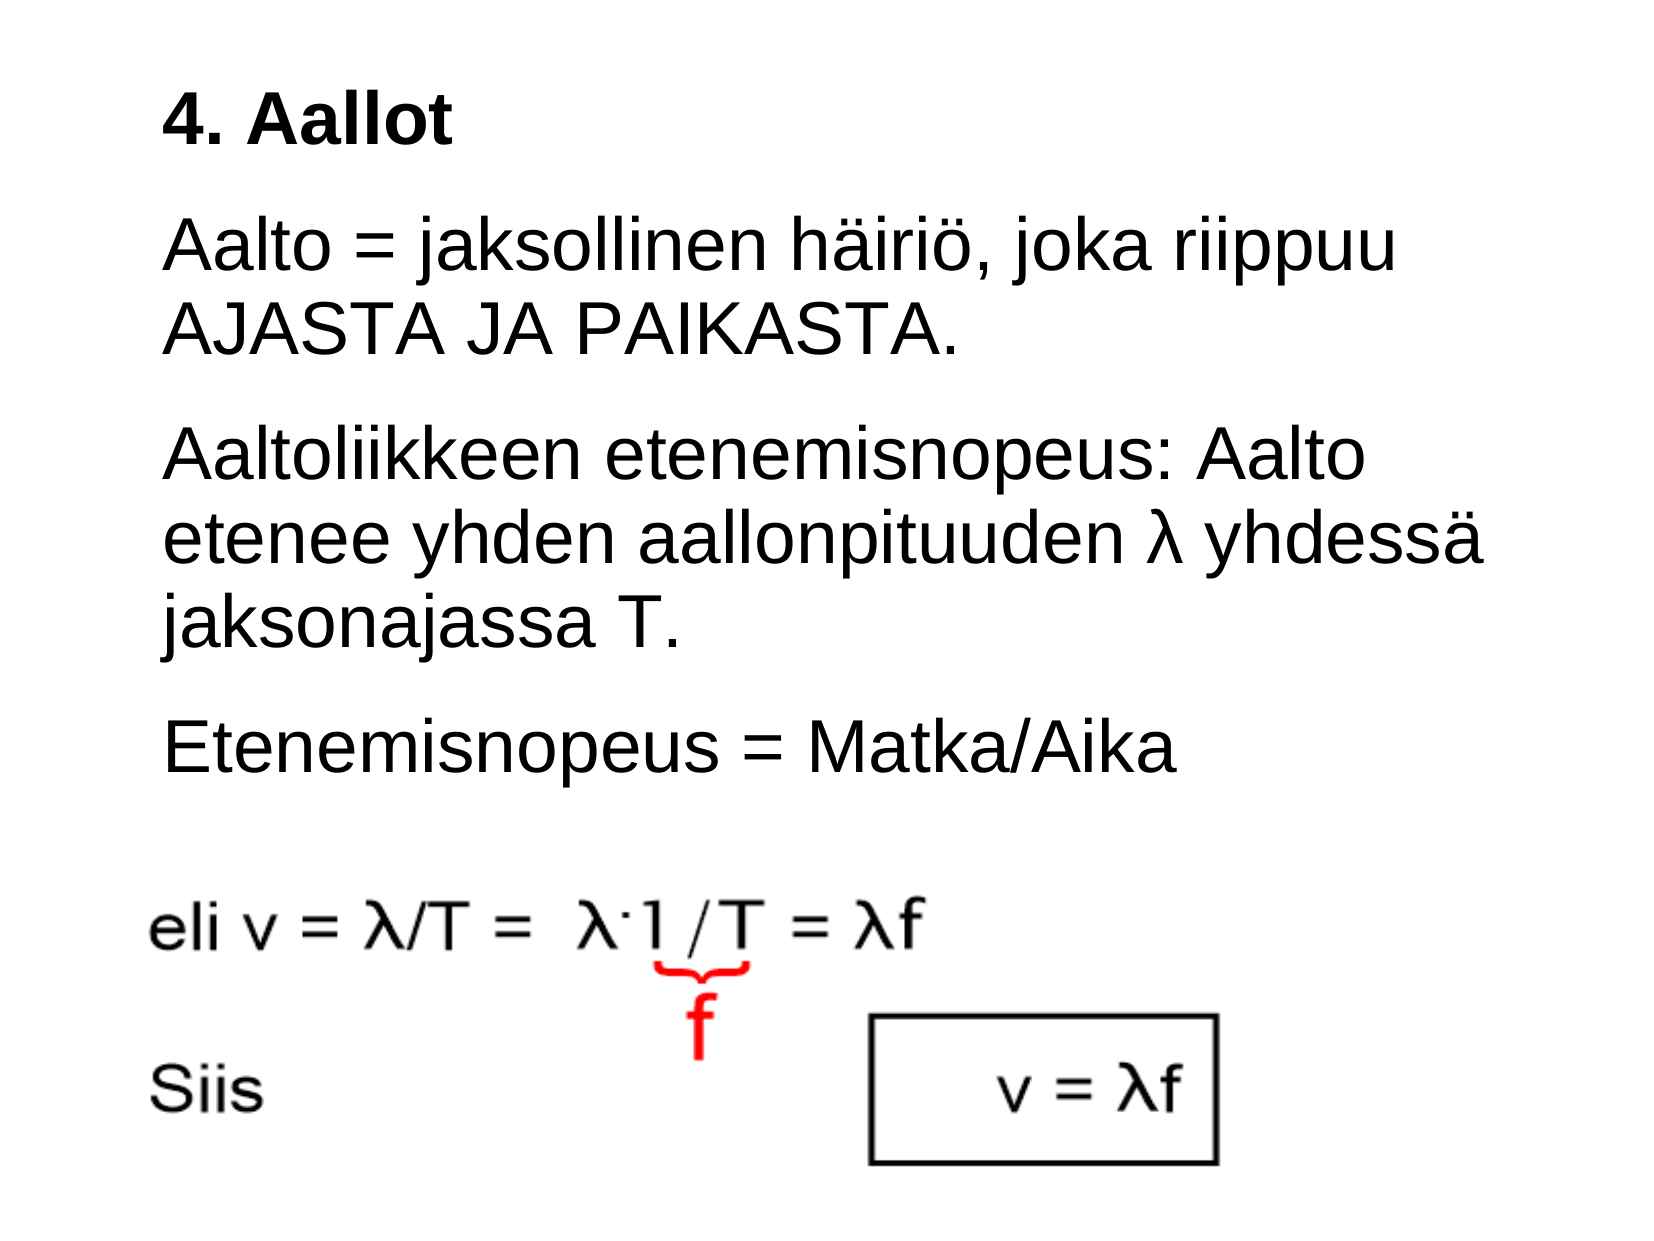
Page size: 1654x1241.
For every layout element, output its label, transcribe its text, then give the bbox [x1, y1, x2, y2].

text_box 4. Aallot Aalto = jaksollinen häiriö, joka riippuu AJASTA JA PAIKASTA. Aaltoliikkeen etenemisnopeus: Aalto etenee yhden aallonpituuden λ yhdessä jaksonajassa T. Etenemisnopeus = Matka/Aika [147, 65, 1542, 873]
picture [88, 851, 1286, 1190]
